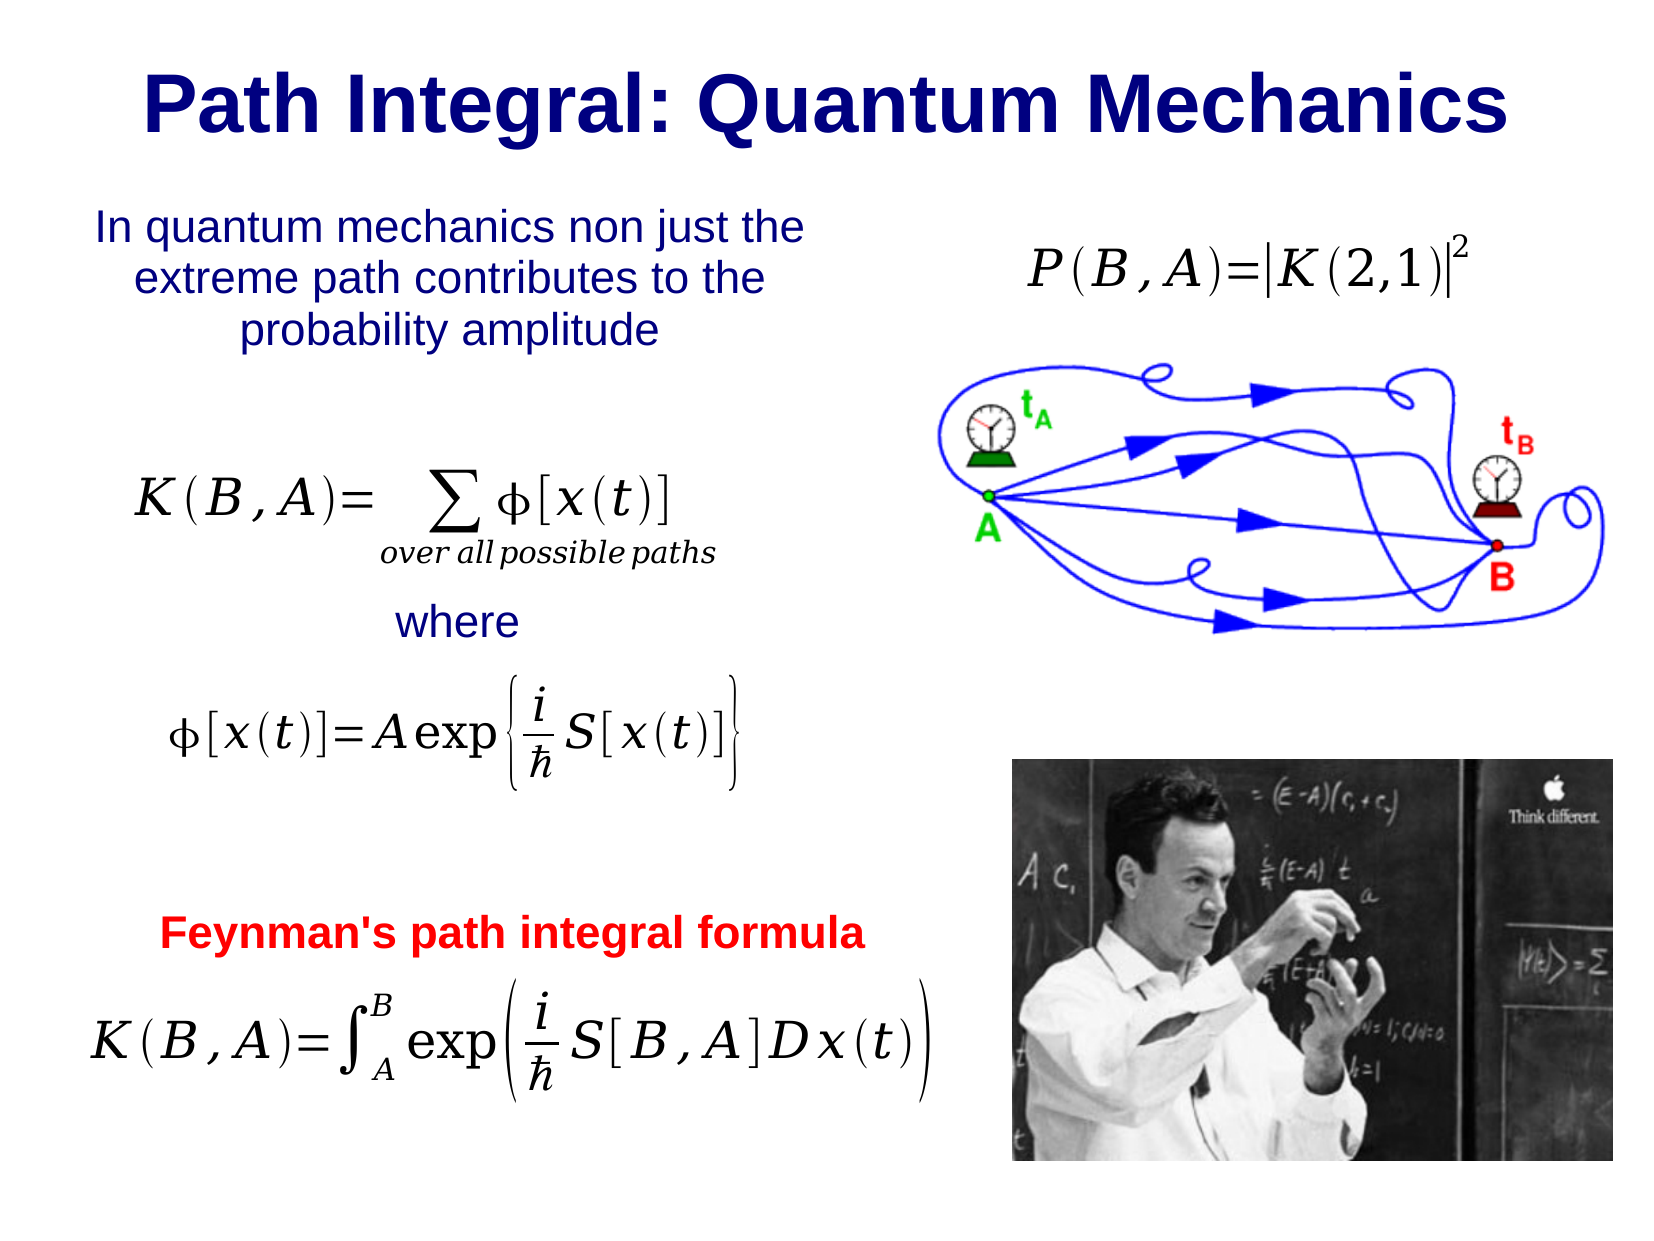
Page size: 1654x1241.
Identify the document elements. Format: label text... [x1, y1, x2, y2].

chart [119, 464, 728, 571]
chart [75, 975, 947, 1106]
text_box where [343, 588, 573, 671]
picture [1012, 759, 1613, 1161]
title Path Integral: Quantum Mechanics [82, 0, 1571, 208]
text_box Feynman's path integral formula [144, 900, 753, 974]
chart [1012, 228, 1484, 301]
text_box In quantum mechanics non just the extreme path contributes to the probability amplitude [37, 193, 863, 323]
picture [900, 346, 1632, 638]
chart [155, 671, 757, 793]
